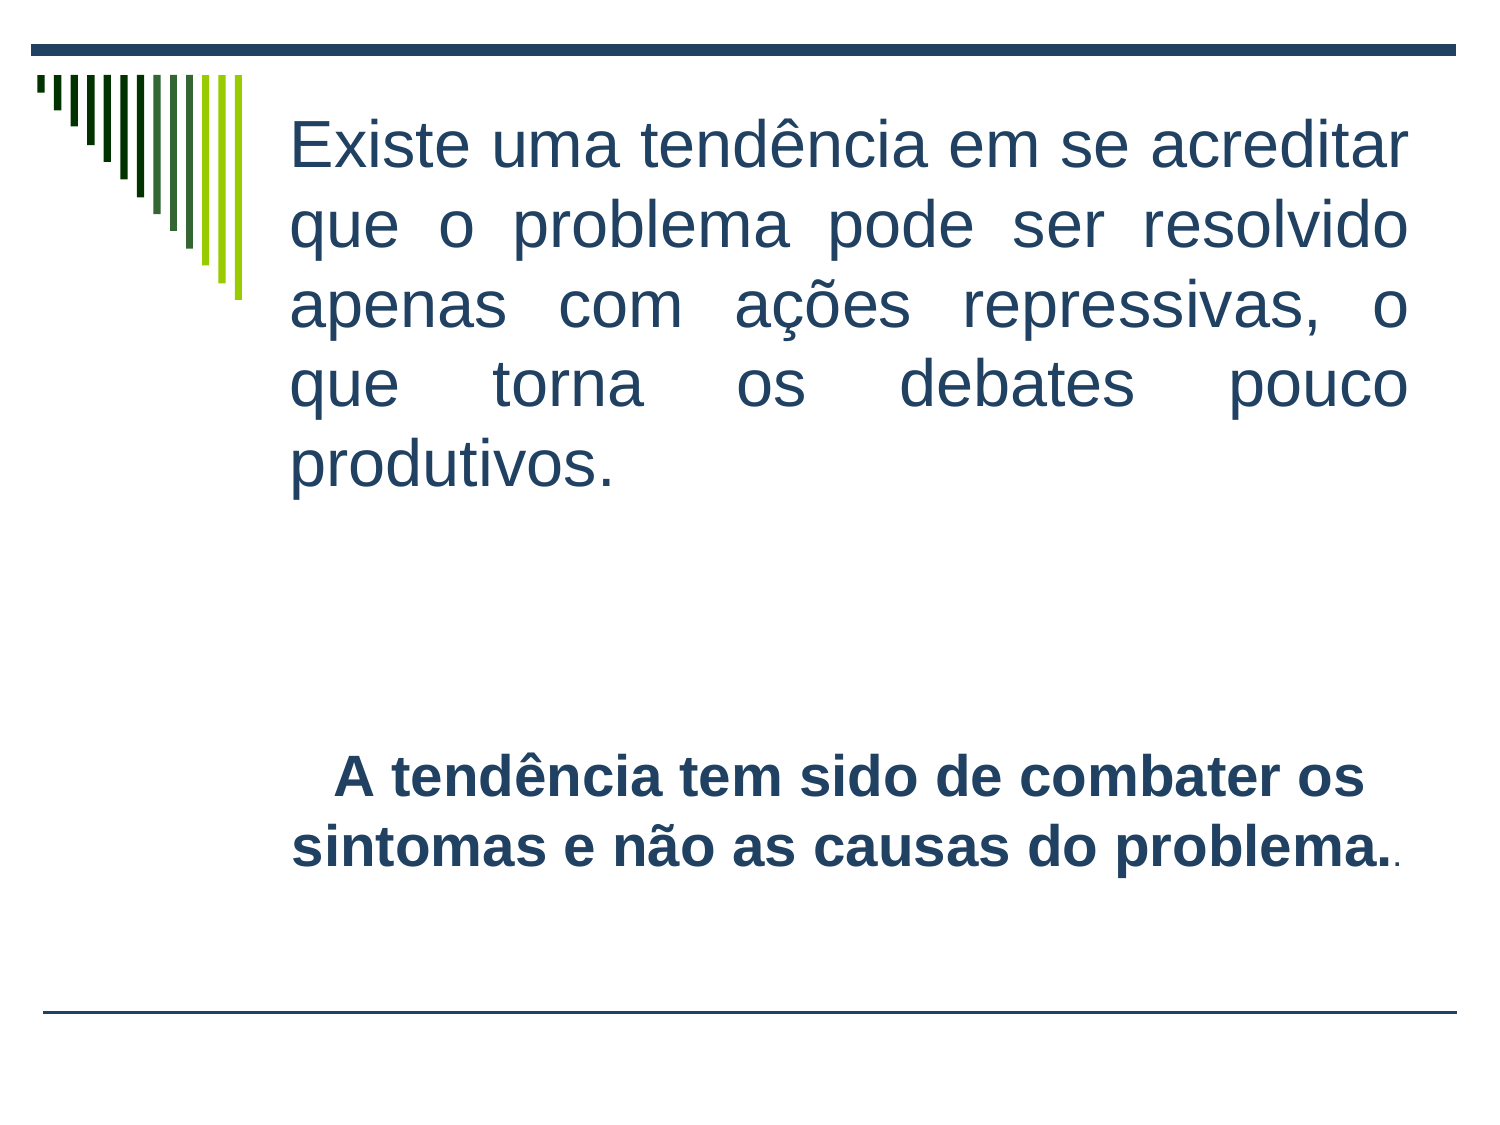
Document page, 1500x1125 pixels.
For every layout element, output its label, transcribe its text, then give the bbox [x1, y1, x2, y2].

subtitle A tendência tem sido de combater os sintomas e não as causas do problema.. [274, 637, 1425, 978]
title Existe uma tendência em se acreditar que o problema pode ser resolvido apenas com ações repressivas, o que torna os debates pouco produtivos. [274, 92, 1425, 508]
